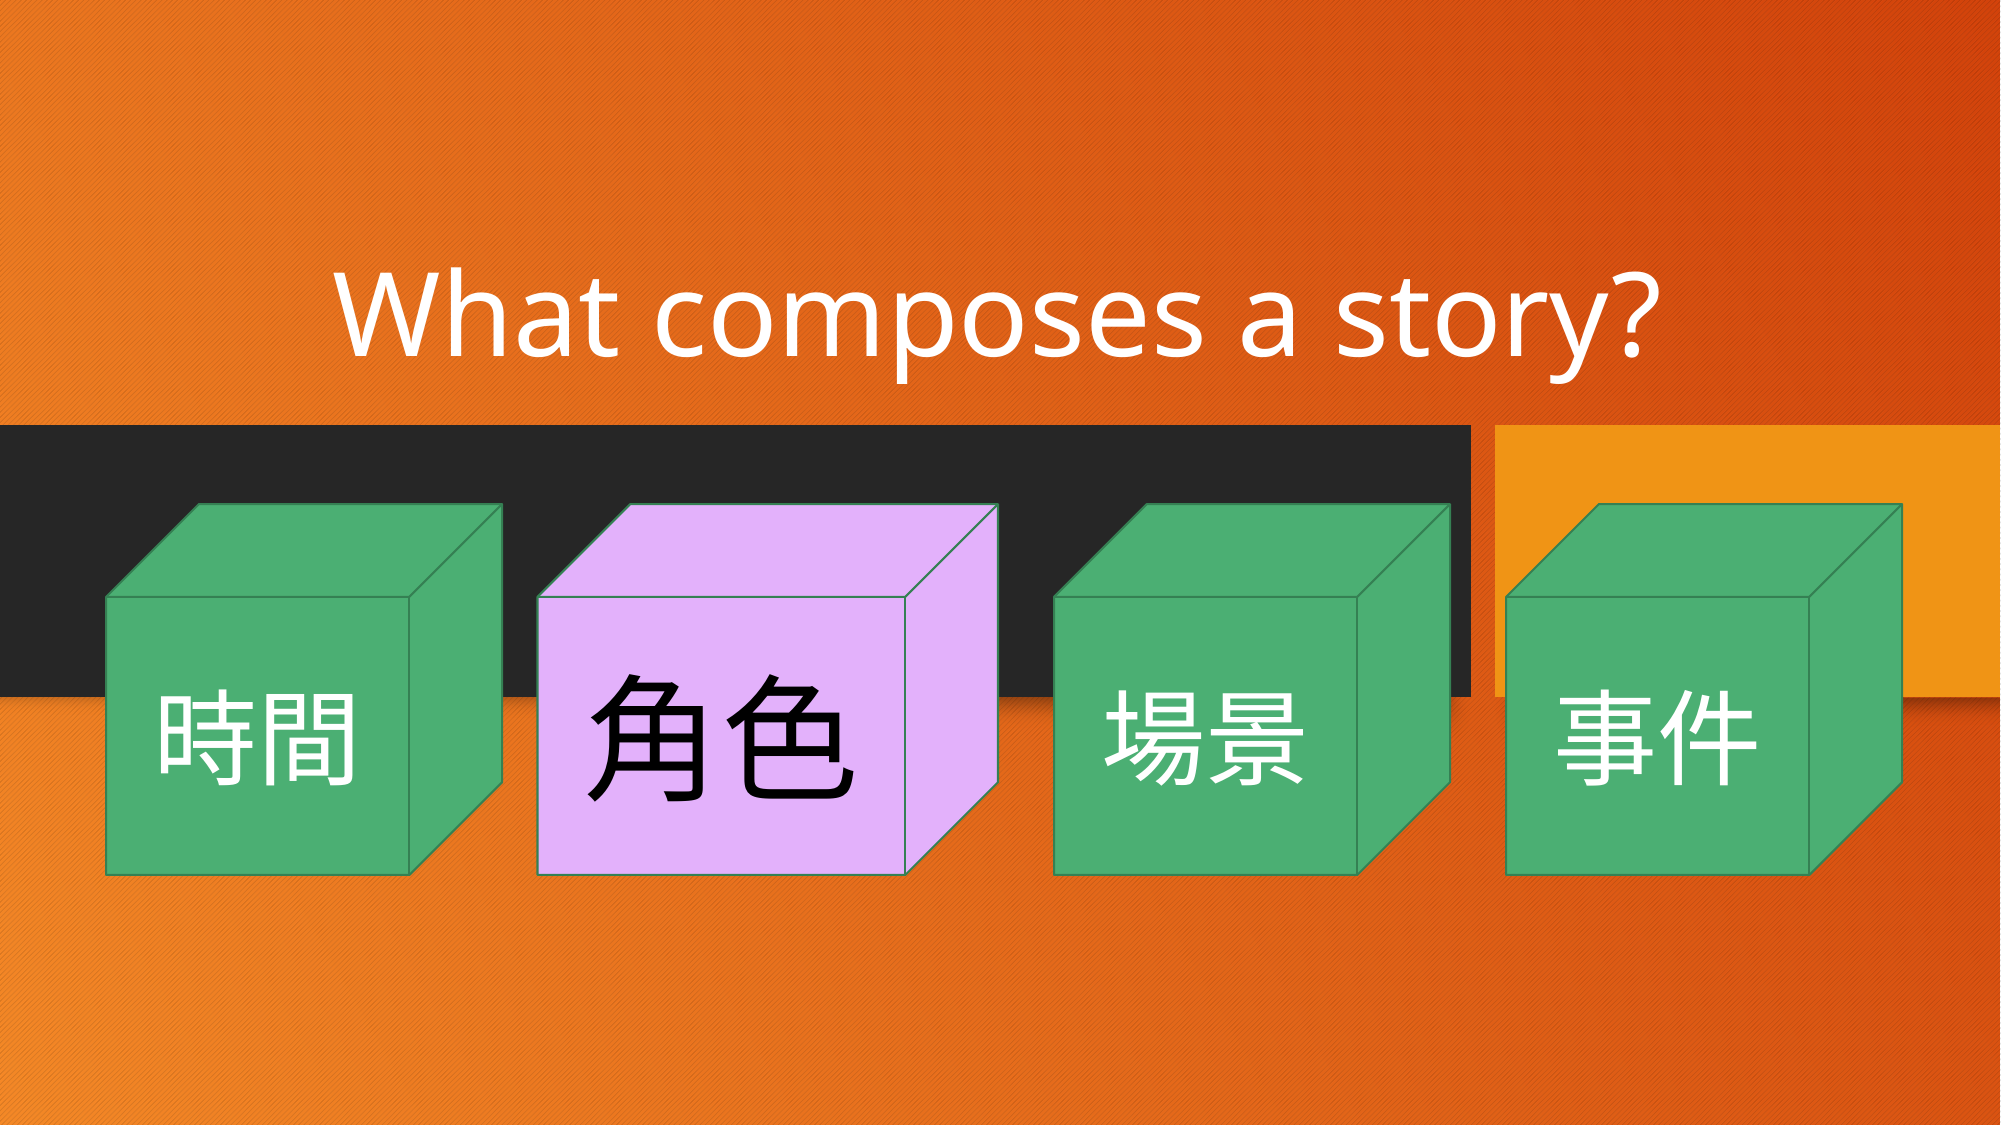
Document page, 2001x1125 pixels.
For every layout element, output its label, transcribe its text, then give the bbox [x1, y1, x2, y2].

text_box 場景 [1054, 504, 1451, 875]
text_box 角色 [537, 504, 998, 875]
text_box 時間 [106, 504, 503, 875]
text_box 事件 [1506, 504, 1903, 875]
text_box What composes a story? [46, 232, 1950, 387]
